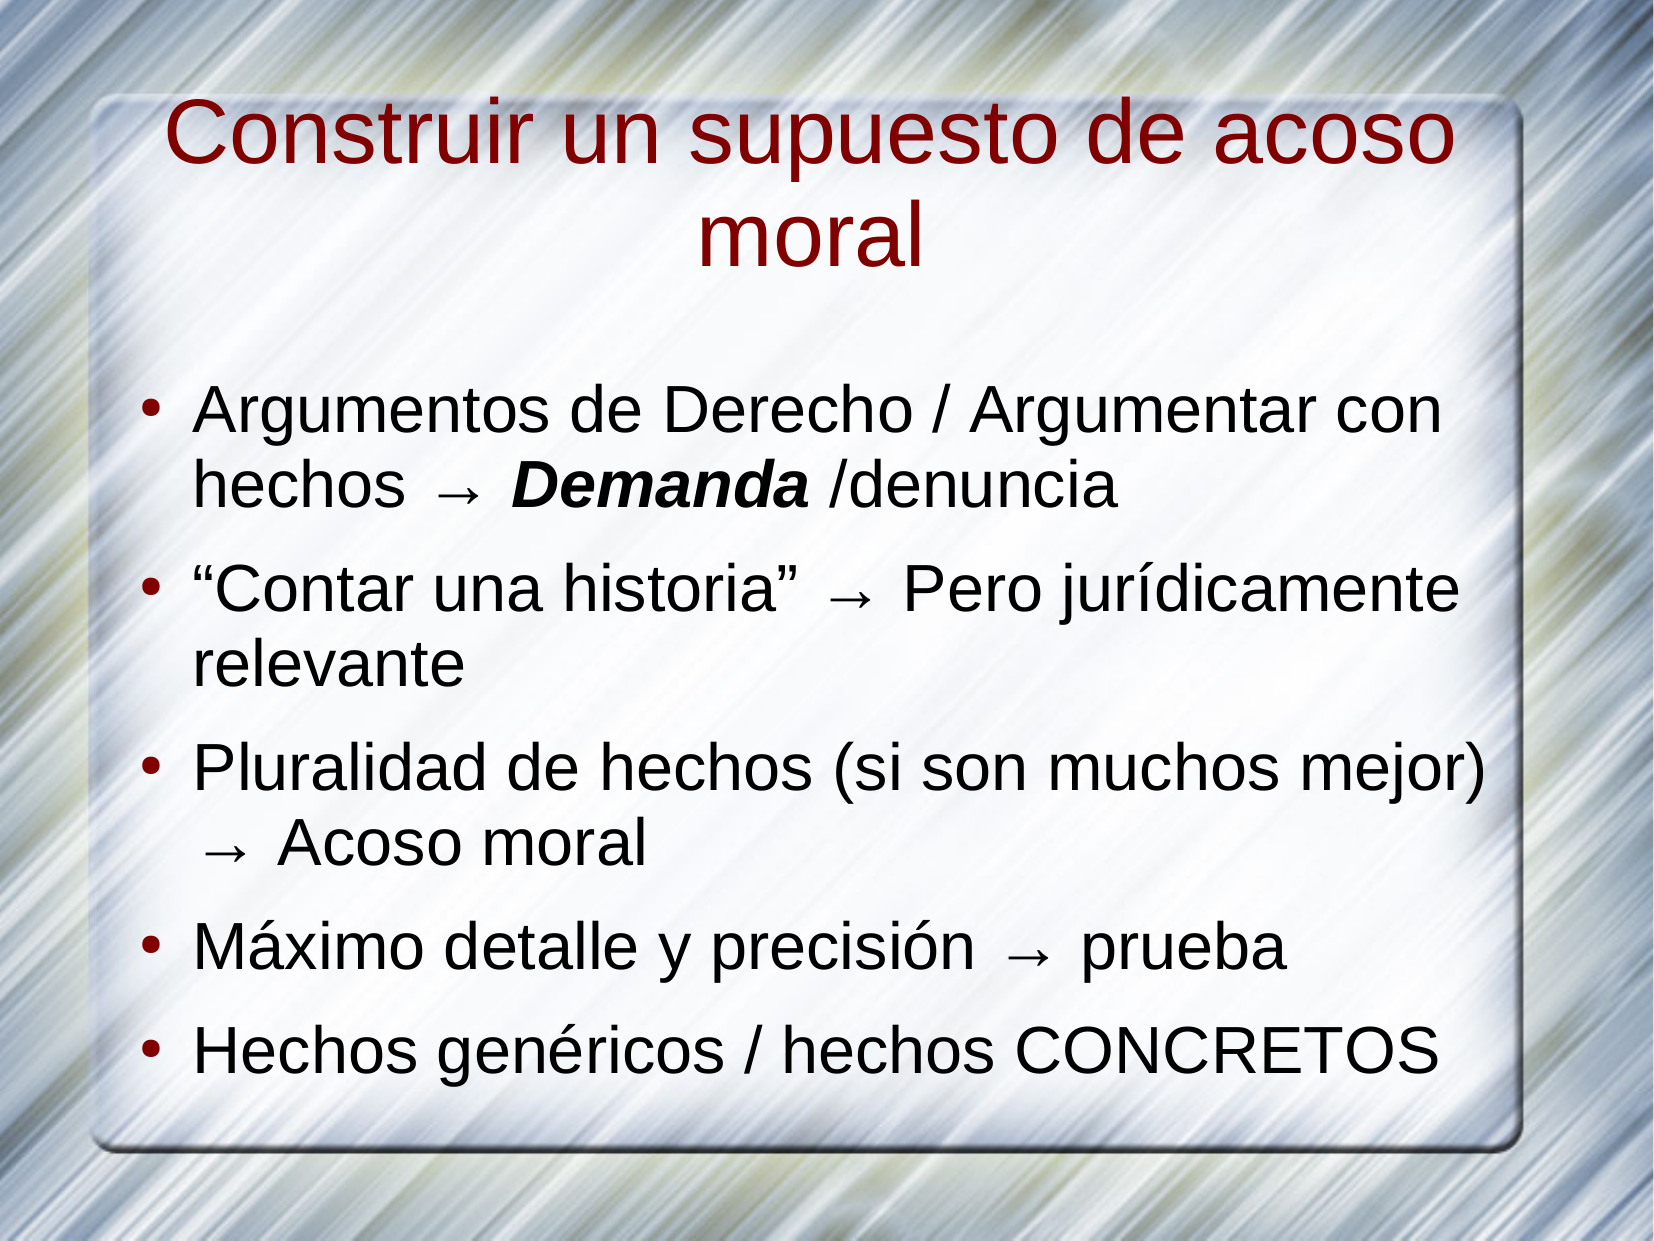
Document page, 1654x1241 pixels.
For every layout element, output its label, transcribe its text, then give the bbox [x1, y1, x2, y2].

picture [0, 0, 1654, 1241]
list Argumentos de Derecho / Argumentar con hechos → Demanda /denuncia “Contar una historia” → Pero jurídicamente relevante Pluralidad de hechos (si son muchos mejor) → Acoso moral Máximo detalle y precisión → prueba Hechos genéricos / hechos CONCRETOS [121, 371, 1501, 1127]
title Construir un supuesto de acoso moral [121, 80, 1502, 286]
